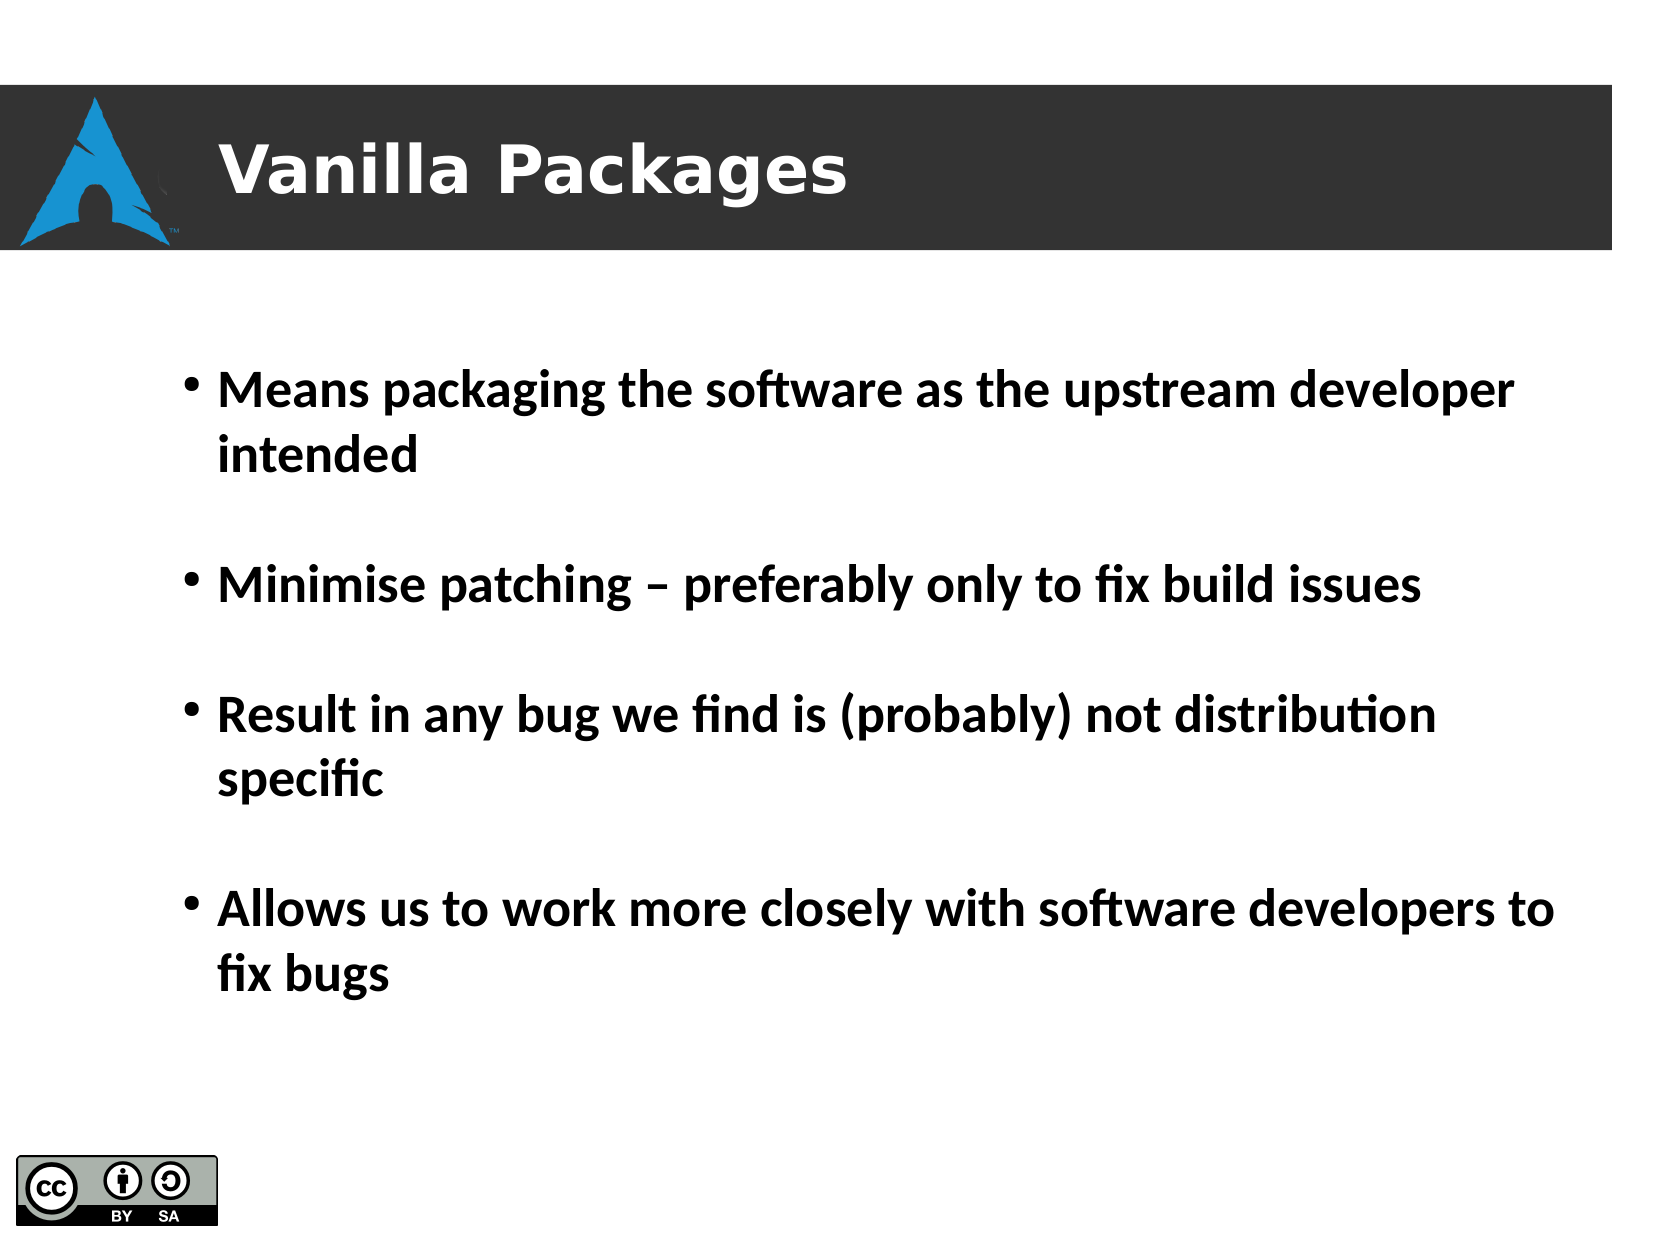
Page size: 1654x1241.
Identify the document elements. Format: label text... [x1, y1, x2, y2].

picture [0, 81, 188, 260]
picture [16, 1155, 218, 1227]
text_box Means packaging the software as the upstream developer intended Minimise patching – preferably only to fix build issues Result in any bug we find is (probably) not distribution specific Allows us to work more closely with software developers to fix bugs [167, 345, 1612, 1134]
text_box Vanilla Packages [188, 84, 1612, 250]
